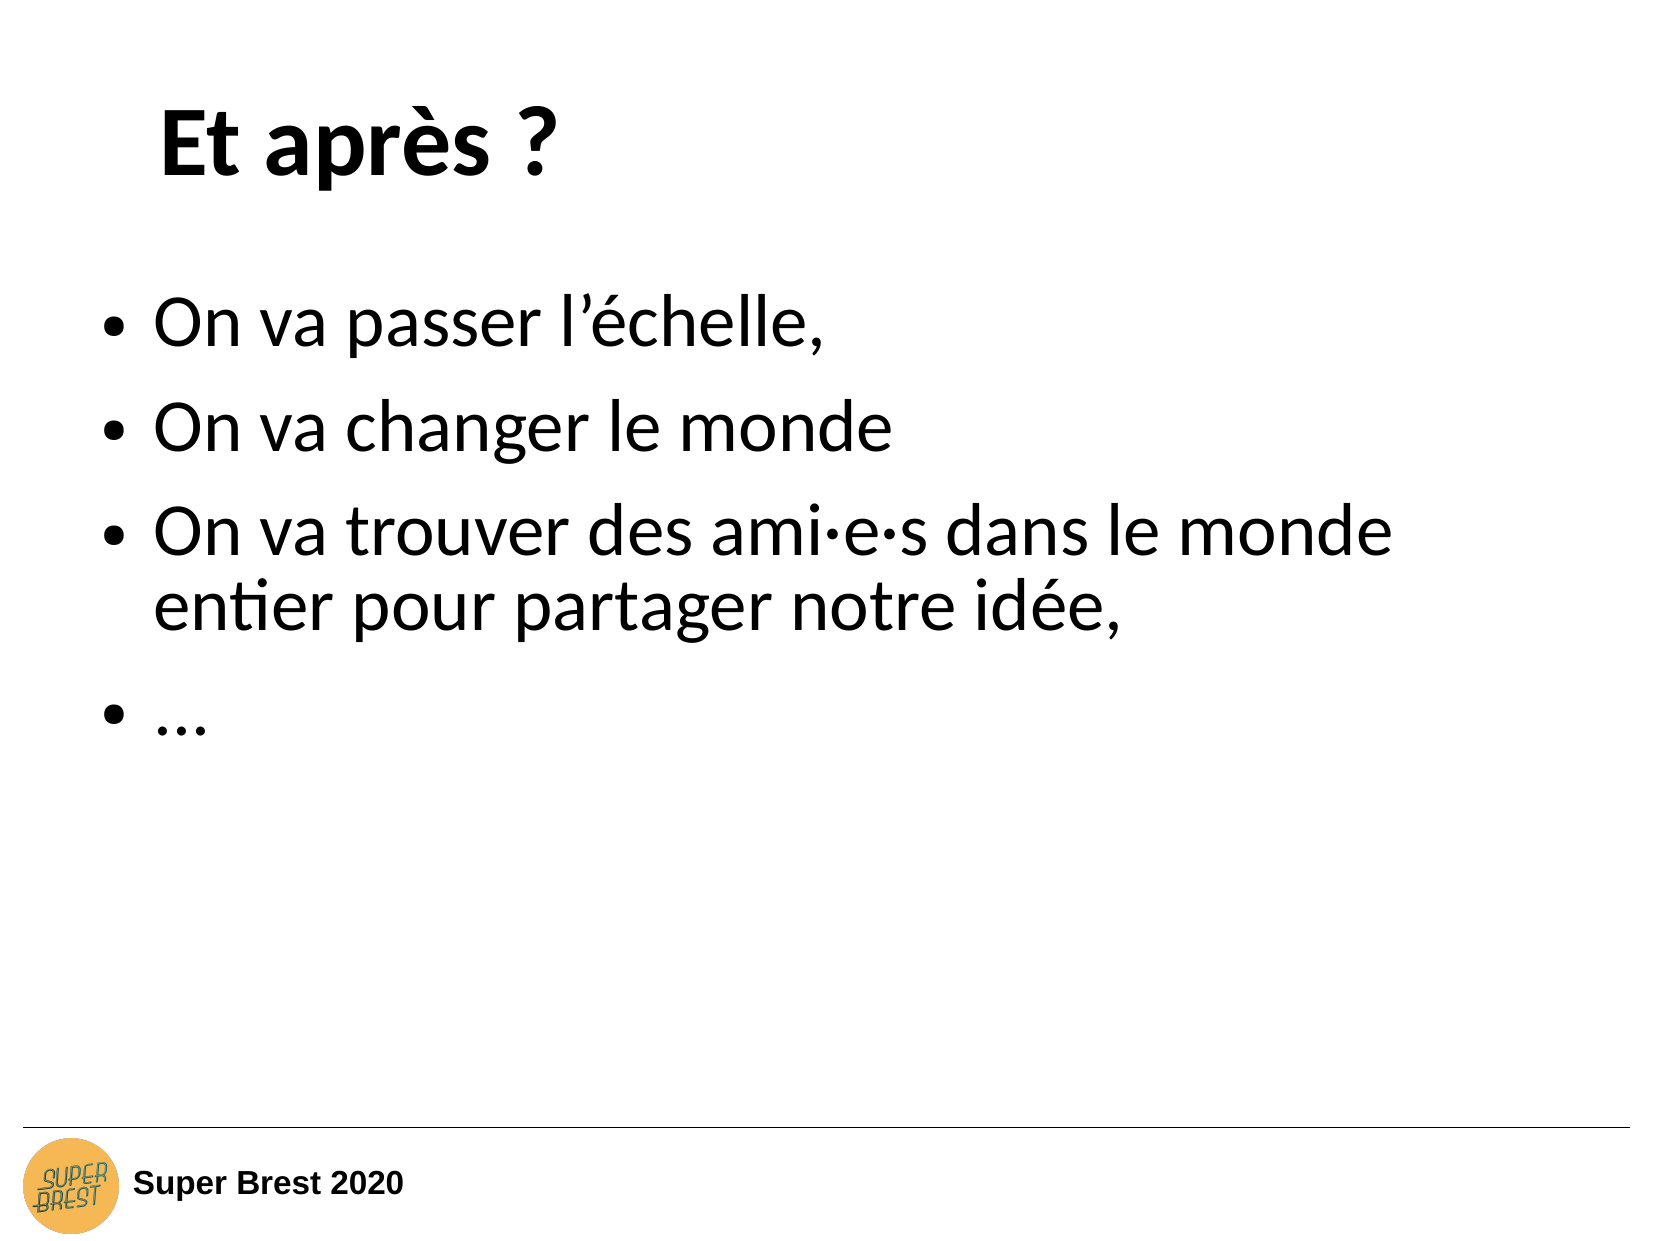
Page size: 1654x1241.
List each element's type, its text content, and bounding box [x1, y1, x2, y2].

text_box Super Brest 2020 [119, 1157, 1040, 1210]
list On va passer l’échelle, On va changer le monde On va trouver des ami·e·s dans le monde entier pour partager notre idée, ... [82, 290, 1571, 1028]
title Et après ? [11, 47, 1347, 255]
picture [23, 1138, 119, 1234]
